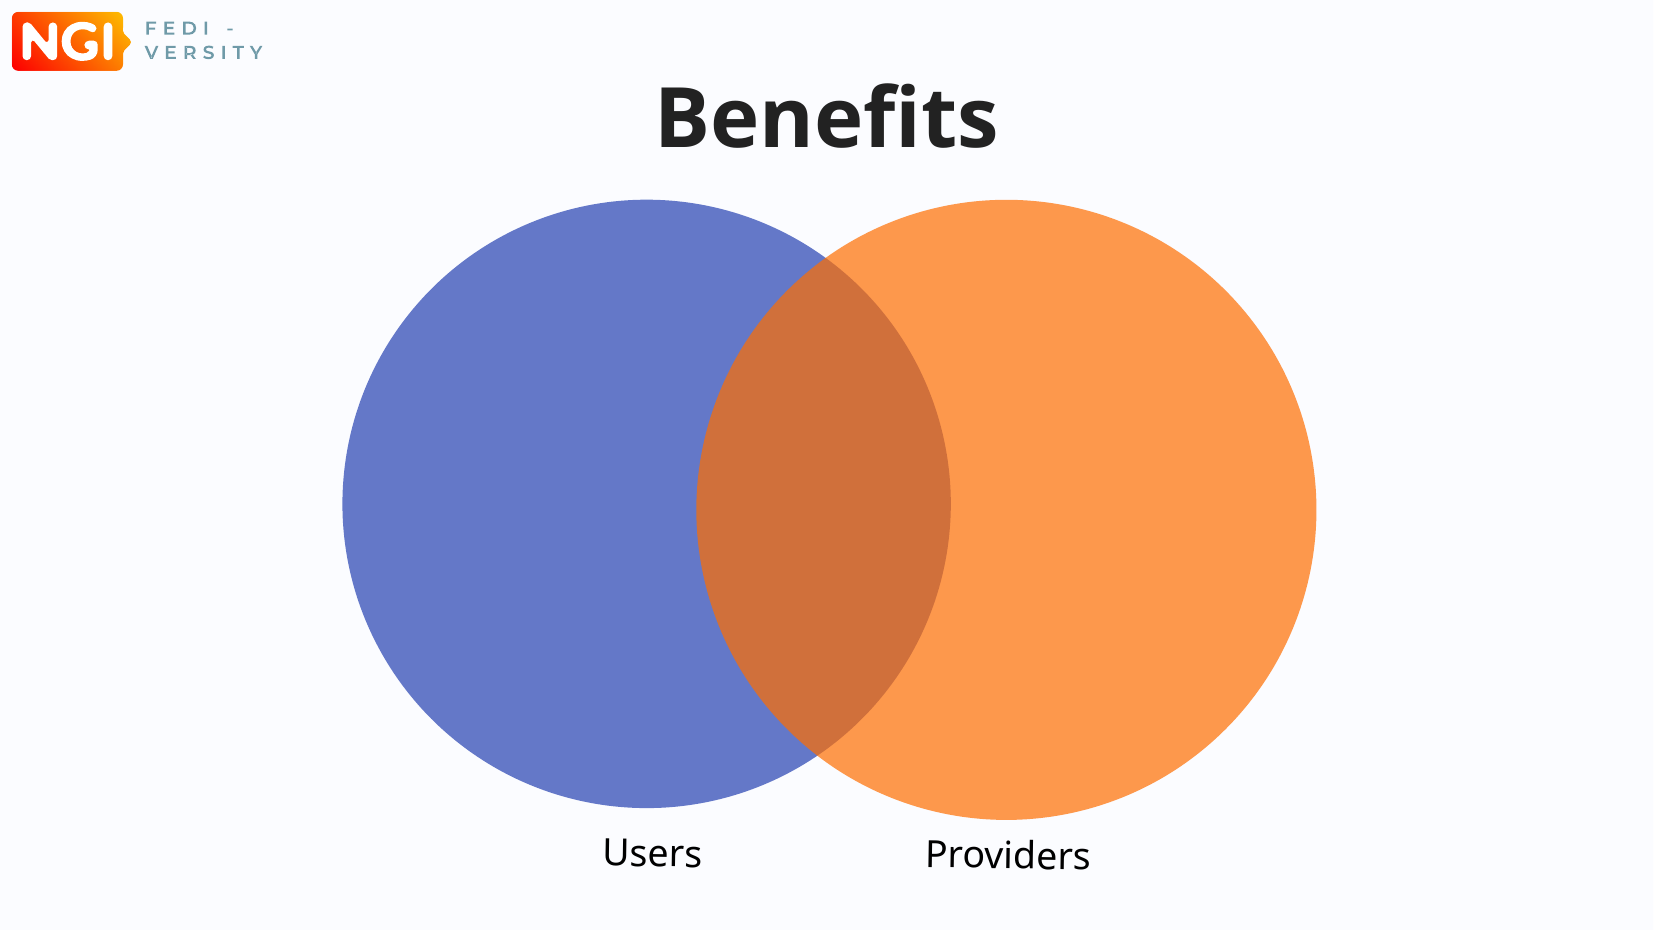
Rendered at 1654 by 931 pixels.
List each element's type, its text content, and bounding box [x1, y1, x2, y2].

text_box Providers [909, 819, 1103, 890]
text_box [342, 199, 1317, 820]
text_box Users [586, 818, 719, 887]
title Benefits [82, 37, 1571, 193]
